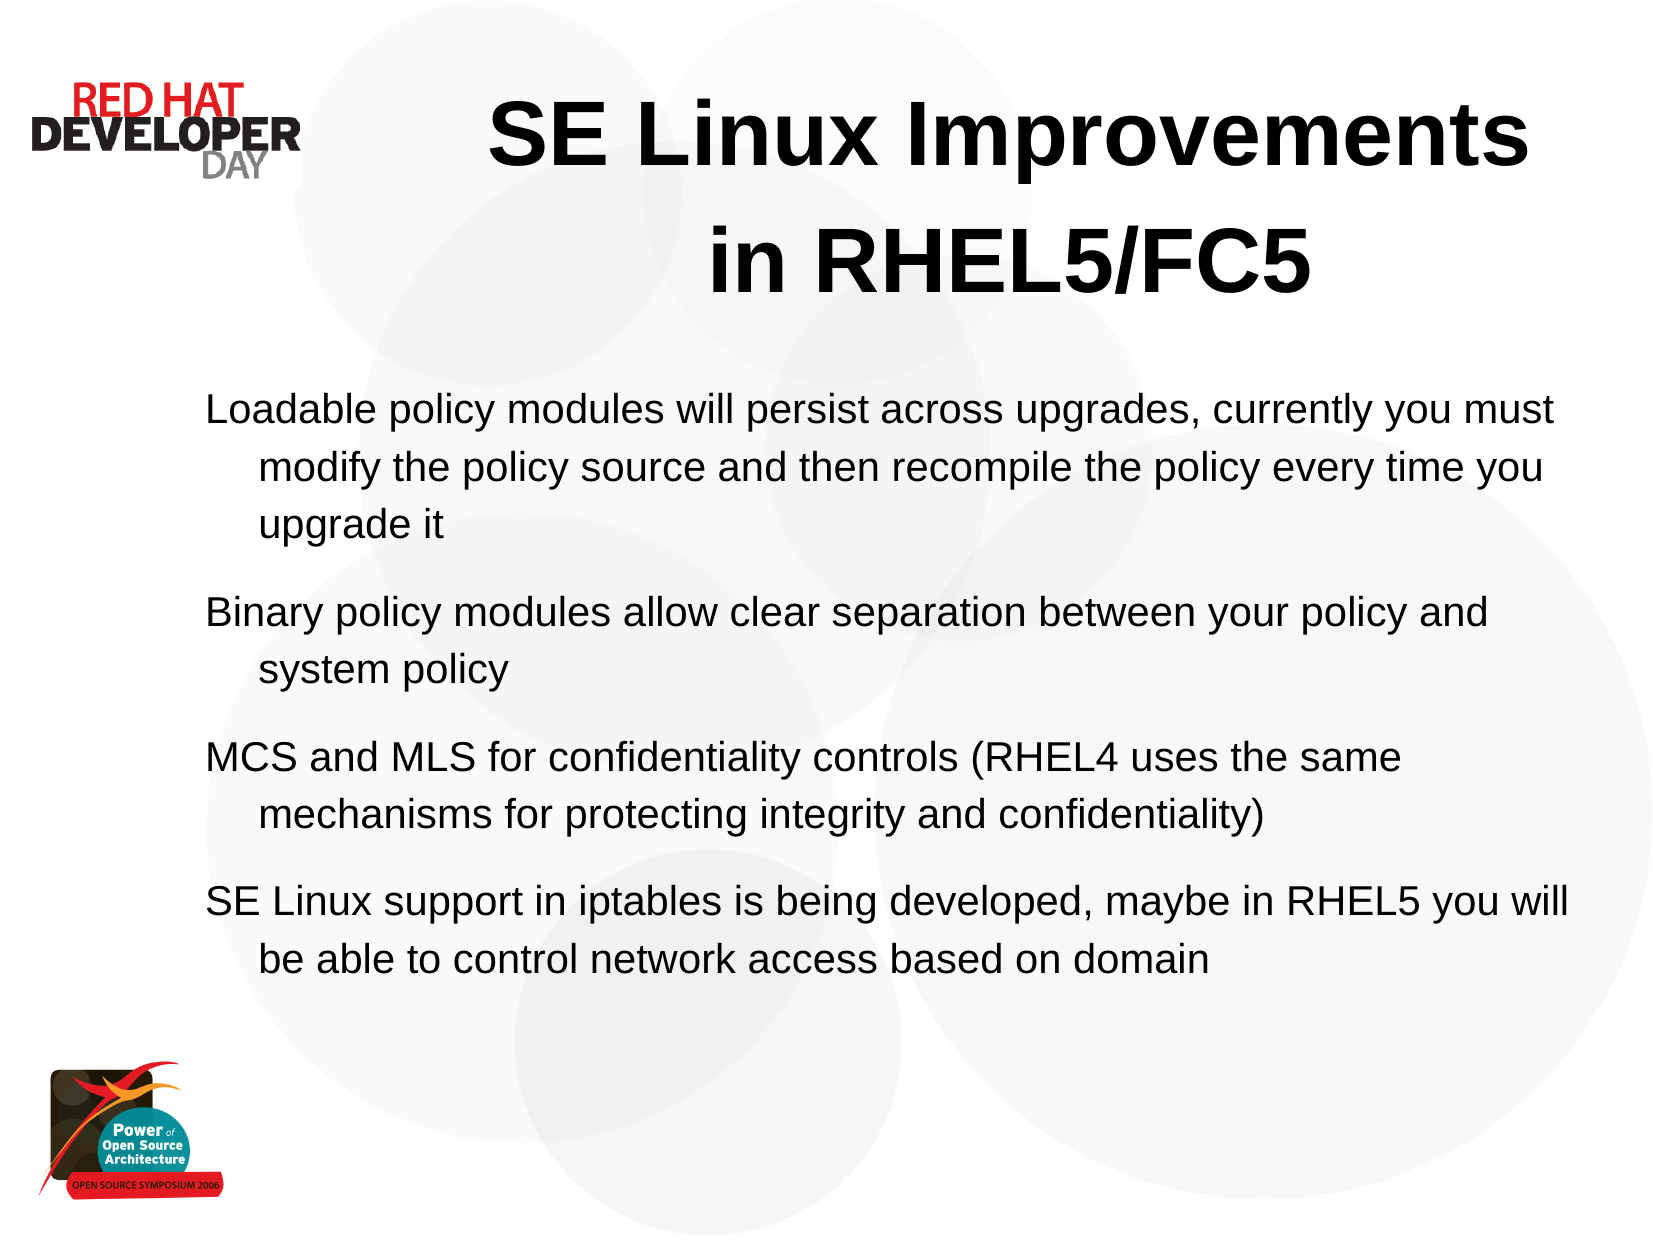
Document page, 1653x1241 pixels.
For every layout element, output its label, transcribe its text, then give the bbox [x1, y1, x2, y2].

picture [28, 0, 1653, 1235]
title SE Linux Improvements in RHEL5/FC5 [449, 30, 1571, 341]
list Loadable policy modules will persist across upgrades, currently you must modify the policy source and then recompile the policy every time you upgrade it Binary policy modules allow clear separation between your policy and system policy MCS and MLS for confidentiality controls (RHEL4 uses the same mechanisms for protecting integrity and confidentiality) SE Linux support in iptables is being developed, maybe in RHEL5 you will be able to control network access based on domain [187, 374, 1571, 1142]
